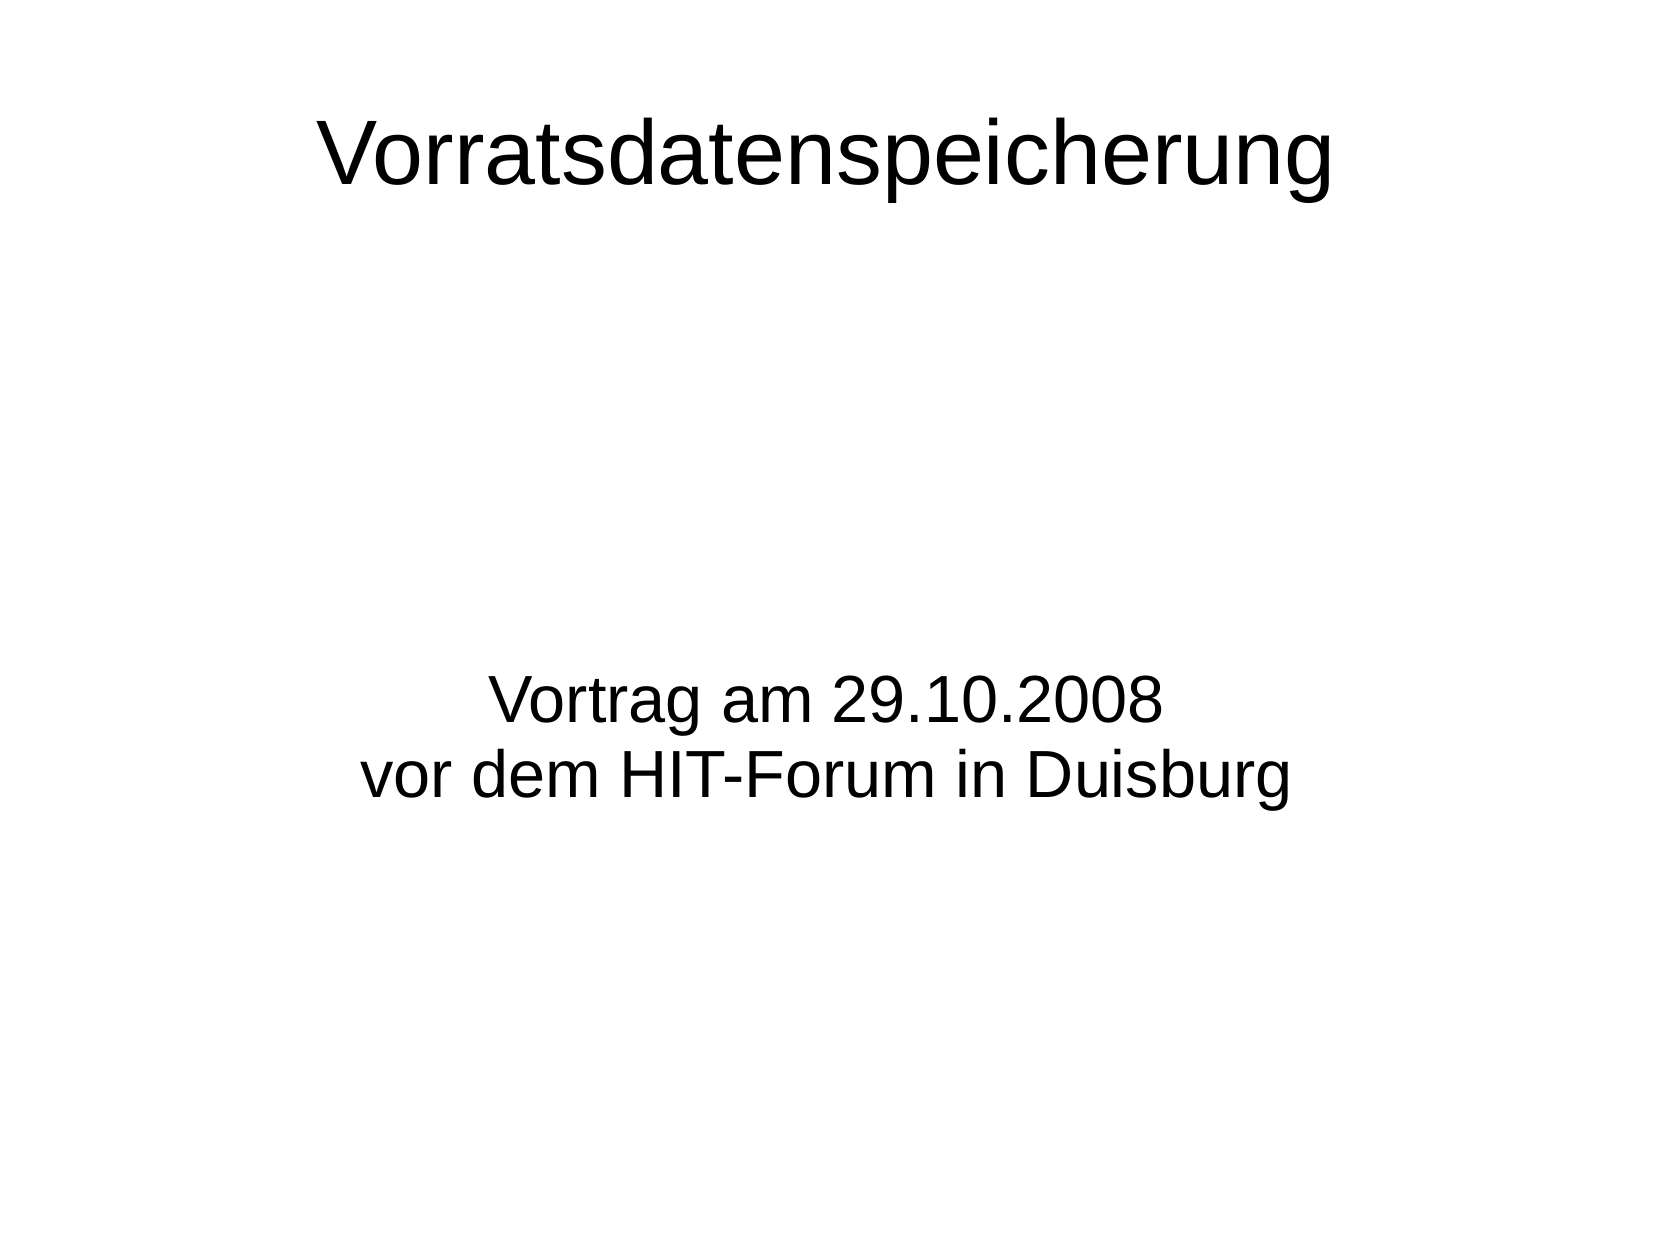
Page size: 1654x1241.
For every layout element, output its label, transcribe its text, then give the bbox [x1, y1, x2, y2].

title Vorratsdatenspeicherung [82, 56, 1571, 250]
subtitle Vortrag am 29.10.2008 vor dem HIT-Forum in Duisburg [82, 297, 1571, 1102]
